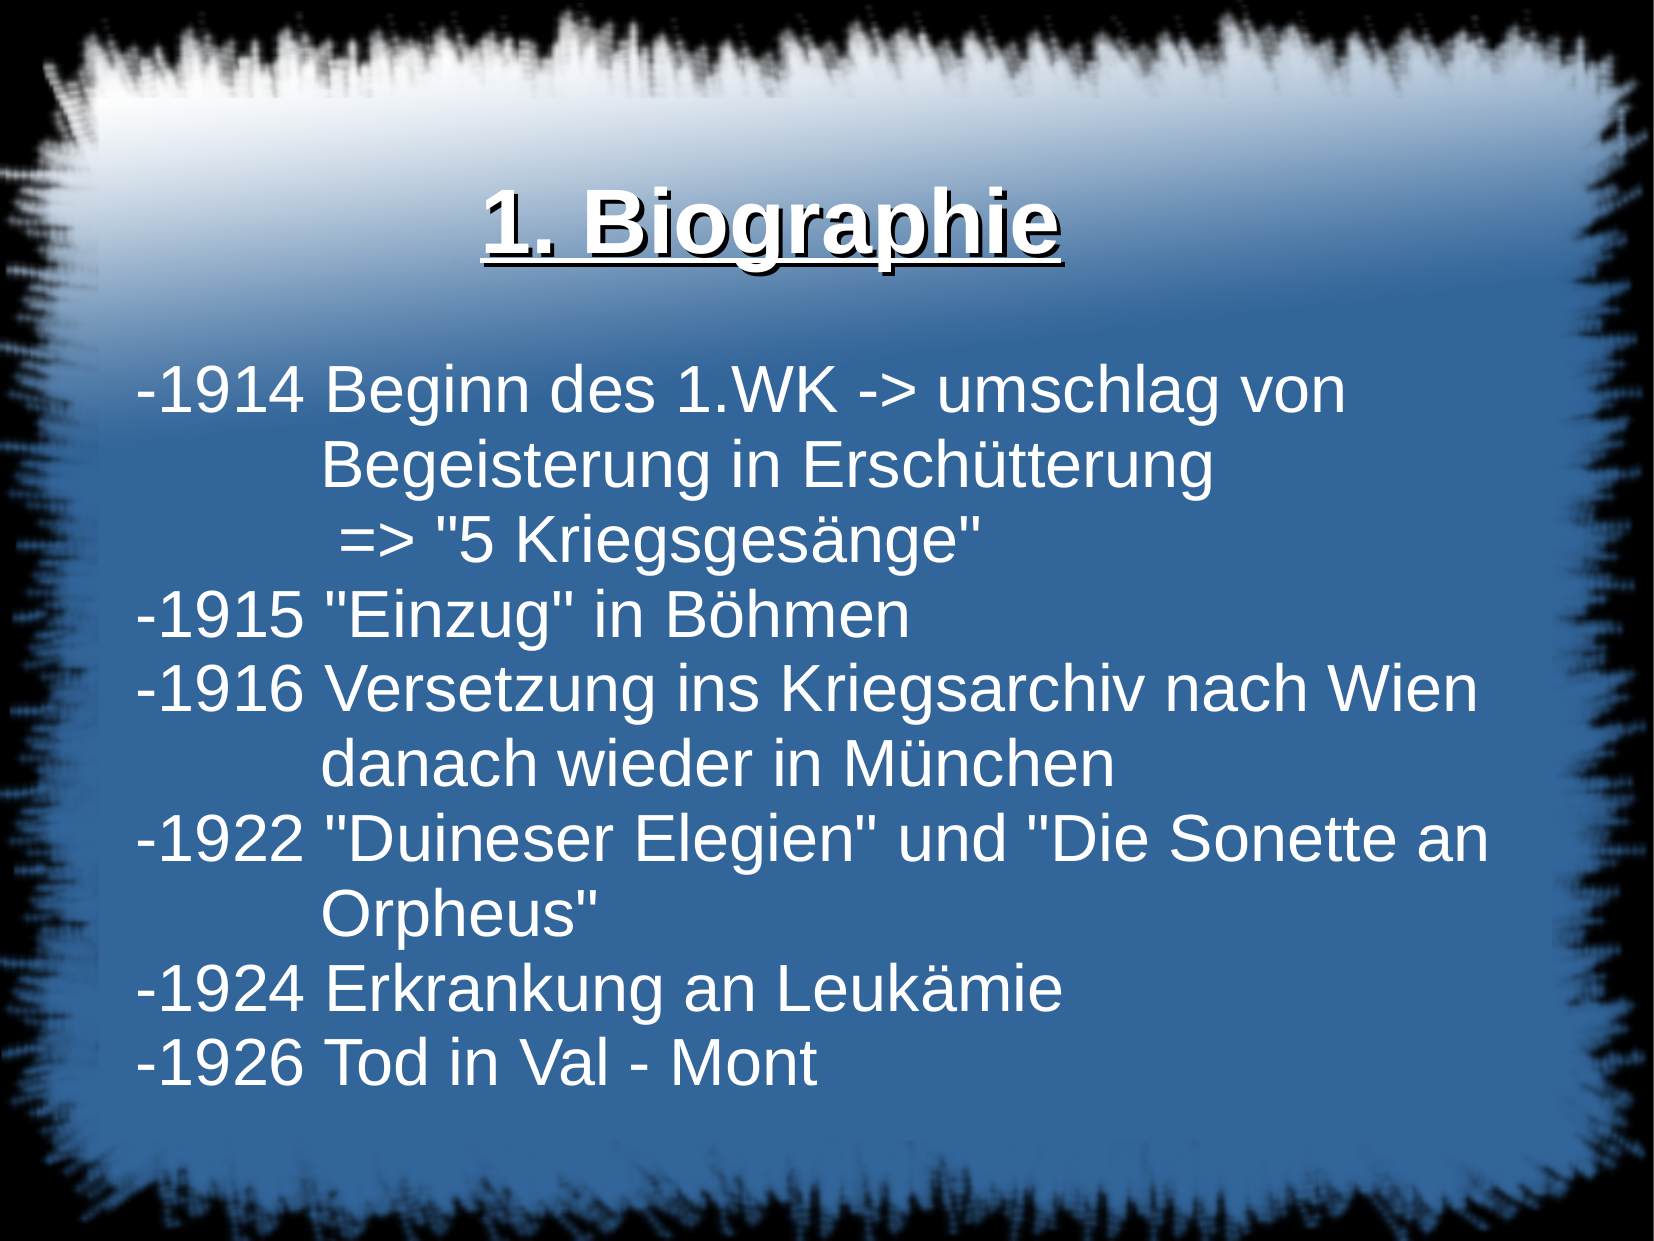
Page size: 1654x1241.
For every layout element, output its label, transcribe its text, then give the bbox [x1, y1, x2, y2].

subtitle -1914 Beginn des 1.WK -> umschlag von Begeisterung in Erschütterung => "5 Kriegsgesänge" -1915 "Einzug" in Böhmen -1916 Versetzung ins Kriegsarchiv nach Wien danach wieder in München -1922 "Duineser Elegien" und "Die Sonette an Orpheus" -1924 Erkrankung an Leukämie -1926 Tod in Val - Mont [135, 352, 1625, 1175]
title 1. Biographie [124, 95, 1418, 347]
picture [0, 0, 1654, 1241]
